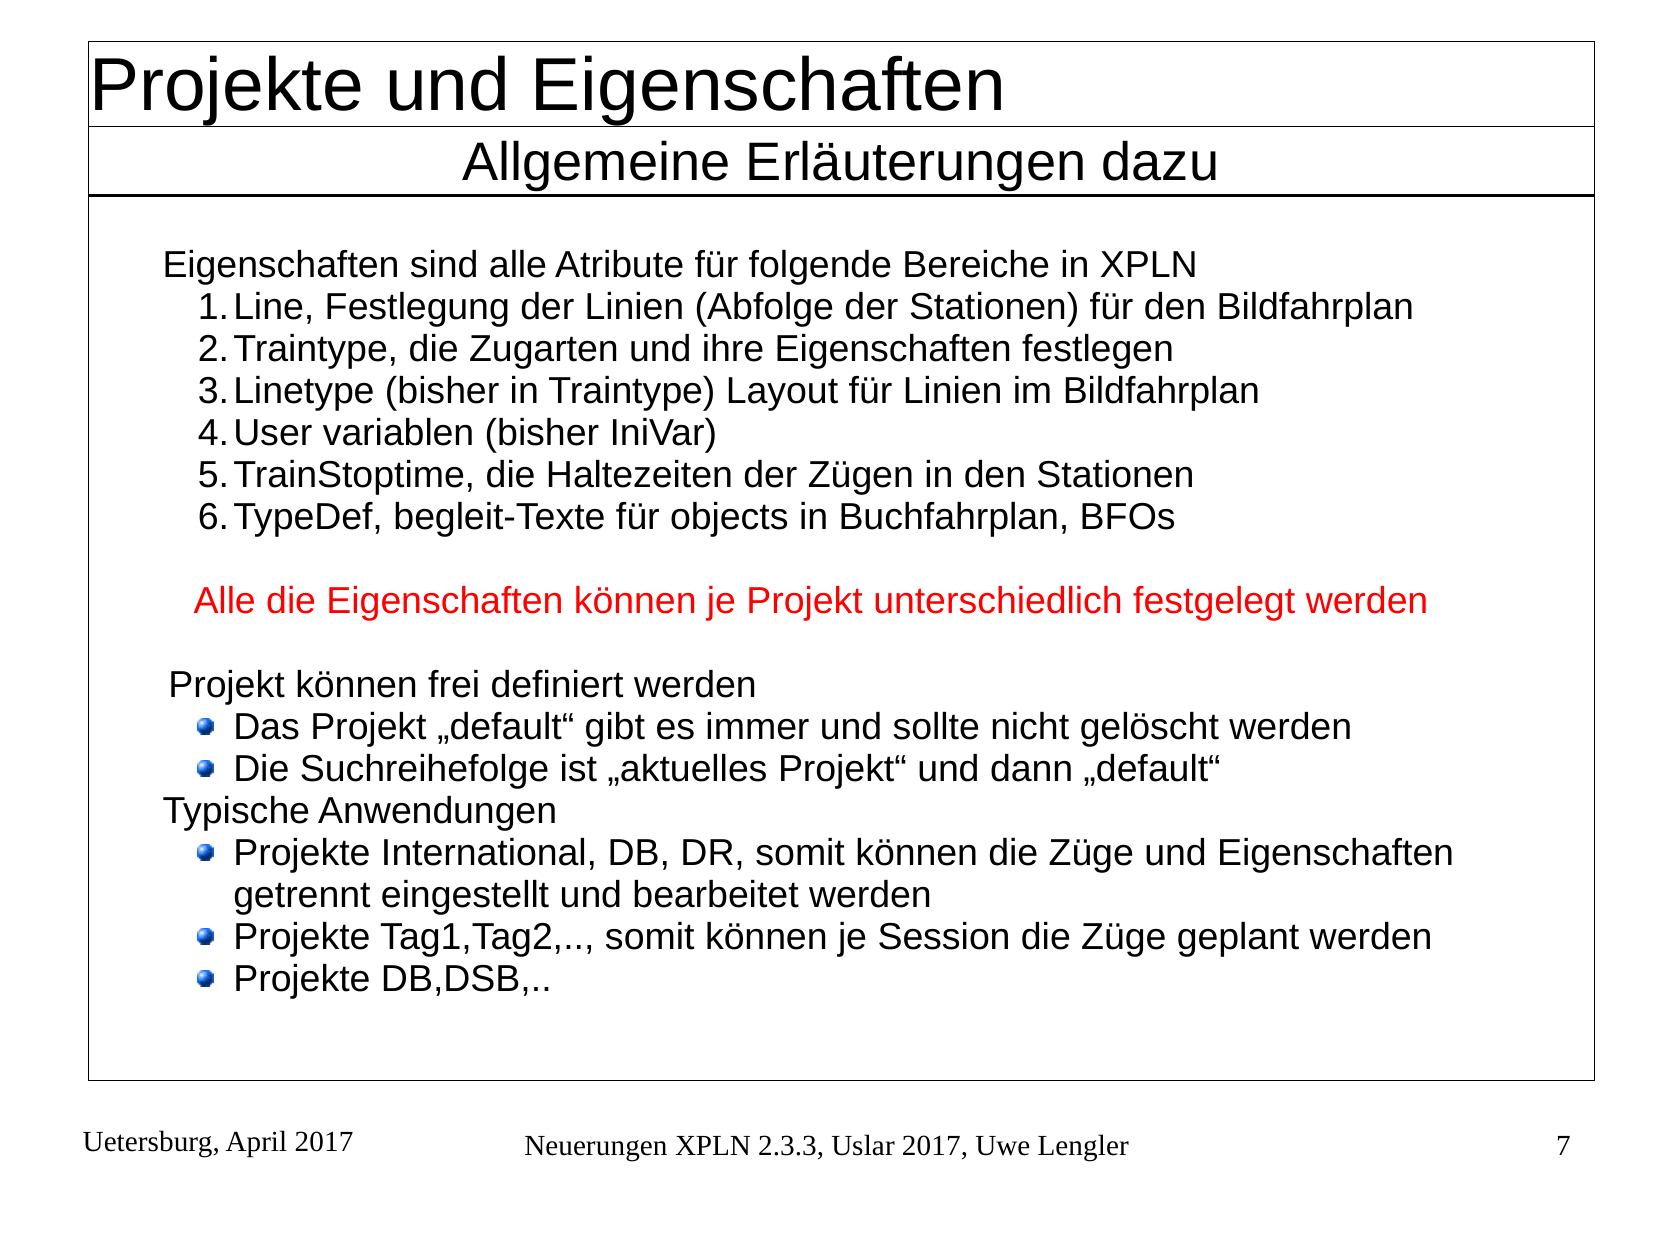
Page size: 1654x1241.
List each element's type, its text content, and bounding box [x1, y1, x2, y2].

title Projekte und Eigenschaften [88, 41, 1595, 126]
text_box Eigenschaften sind alle Atribute für folgende Bereiche in XPLN Line, Festlegung der Linien (Abfolge der Stationen) für den Bildfahrplan Traintype, die Zugarten und ihre Eigenschaften festlegen Linetype (bisher in Traintype) Layout für Linien im Bildfahrplan User variablen (bisher IniVar) TrainStoptime, die Haltezeiten der Zügen in den Stationen TypeDef, begleit-Texte für objects in Buchfahrplan, BFOs Alle die Eigenschaften können je Projekt unterschiedlich festgelegt werden Projekt können frei definiert werden Das Projekt „default“ gibt es immer und sollte nicht gelöscht werden Die Suchreihefolge ist „aktuelles Projekt“ und dann „default“ Typische Anwendungen Projekte International, DB, DR, somit können die Züge und Eigenschaften getrennt eingestellt und bearbeitet werden Projekte Tag1,Tag2,.., somit können je Session die Züge geplant werden Projekte DB,DSB,.. [147, 236, 1565, 1082]
title Allgemeine Erläuterungen dazu [88, 126, 1595, 194]
